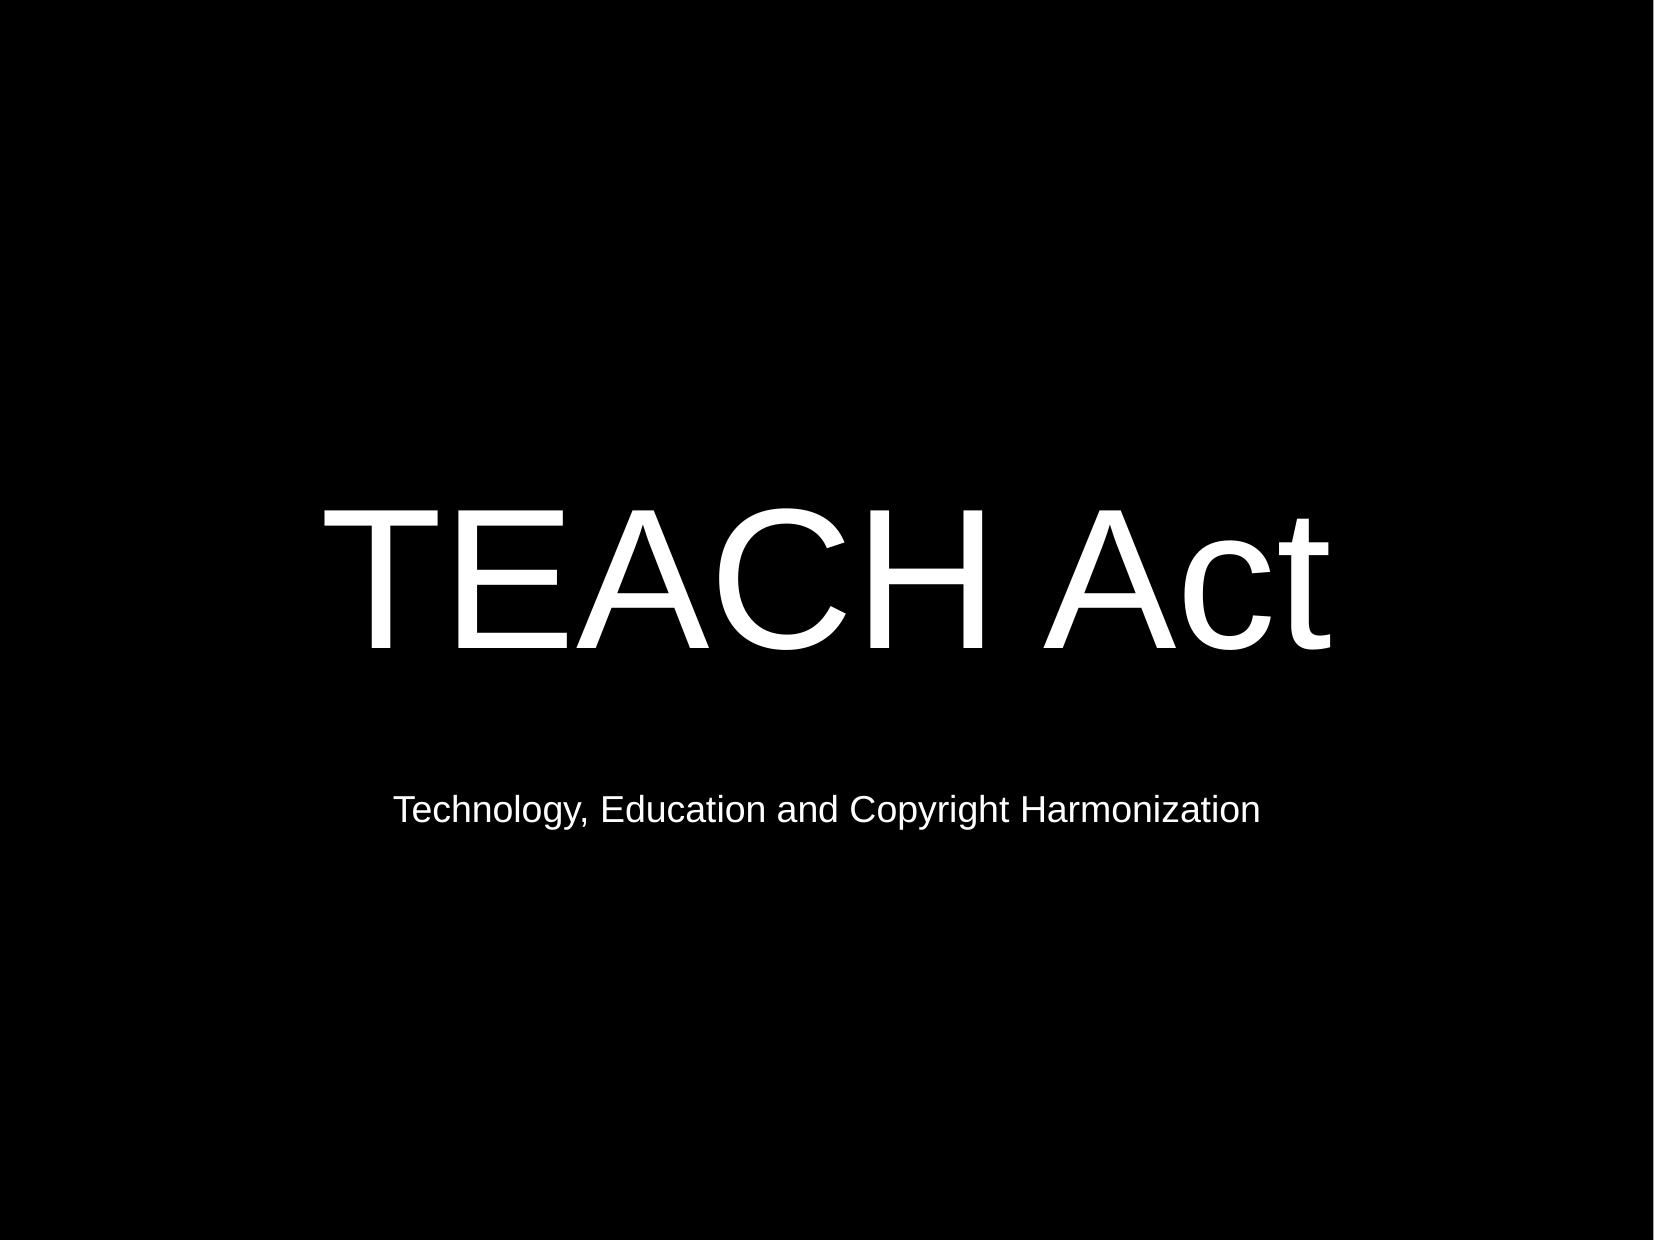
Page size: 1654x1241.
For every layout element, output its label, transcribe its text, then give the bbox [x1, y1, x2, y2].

text_box Technology, Education and Copyright Harmonization [378, 781, 1276, 839]
subtitle TEACH Act [82, 49, 1571, 1109]
